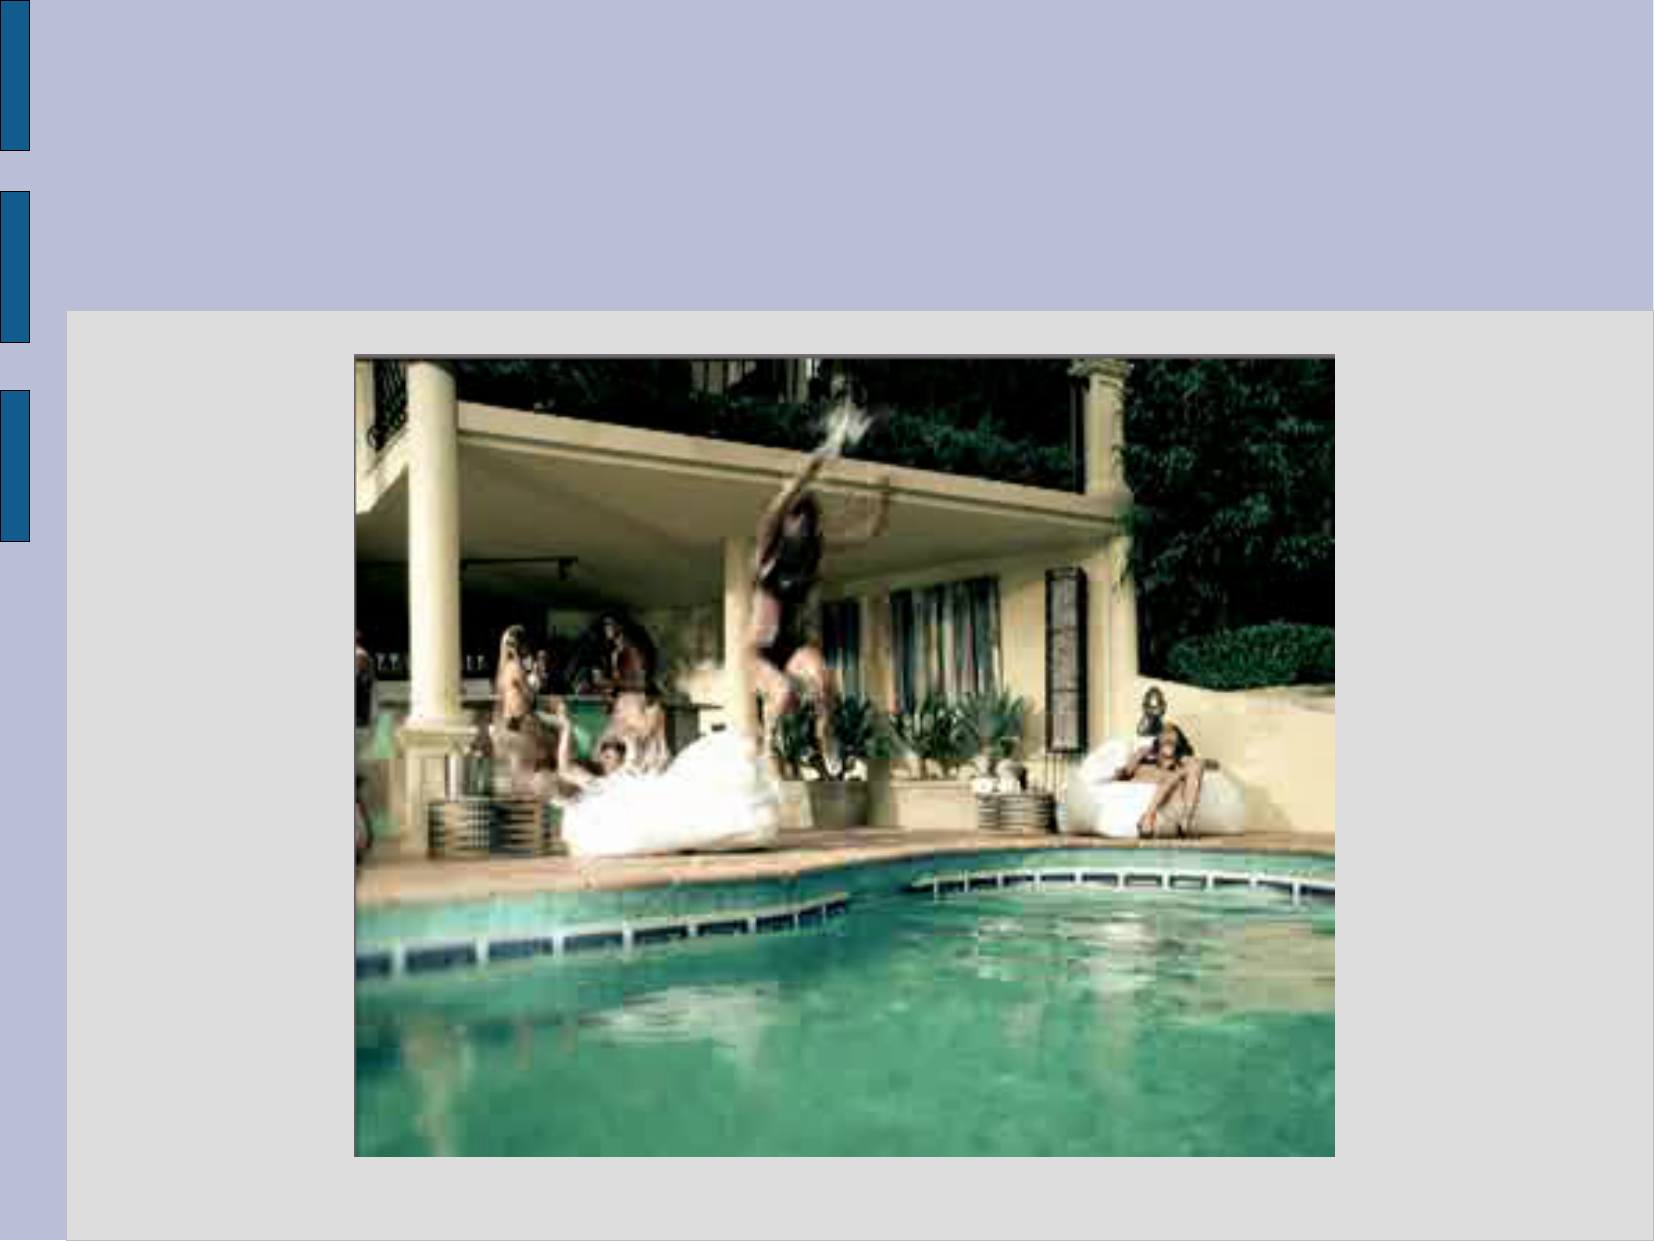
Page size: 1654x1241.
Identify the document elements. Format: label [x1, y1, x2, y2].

picture [354, 354, 1335, 1157]
